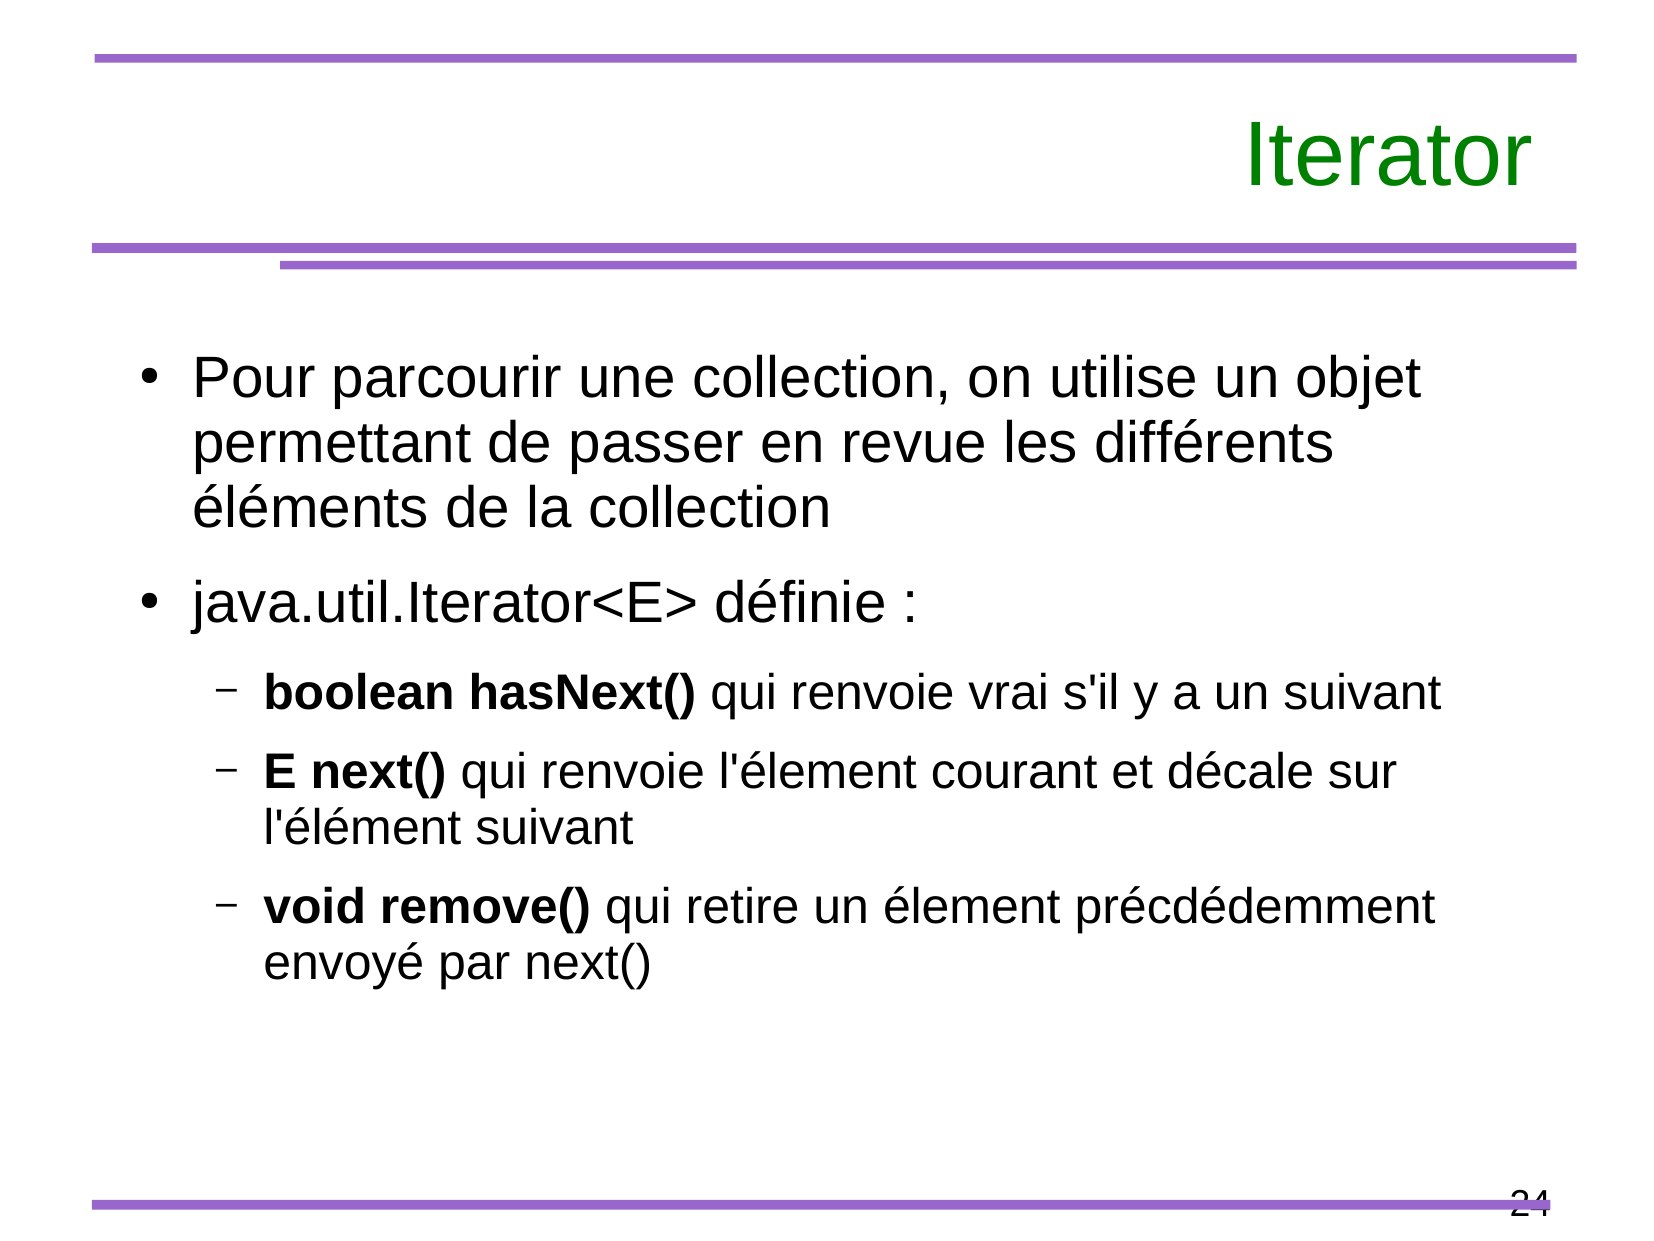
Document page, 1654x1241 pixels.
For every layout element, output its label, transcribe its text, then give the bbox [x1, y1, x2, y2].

list Pour parcourir une collection, on utilise un objet permettant de passer en revue les différents éléments de la collection java.util.Iterator<E> définie : boolean hasNext() qui renvoie vrai s'il y a un suivant E next() qui renvoie l'élement courant et décale sur l'élément suivant void remove() qui retire un élement précdédemment envoyé par next() [121, 344, 1534, 1127]
title Iterator [121, 49, 1534, 257]
